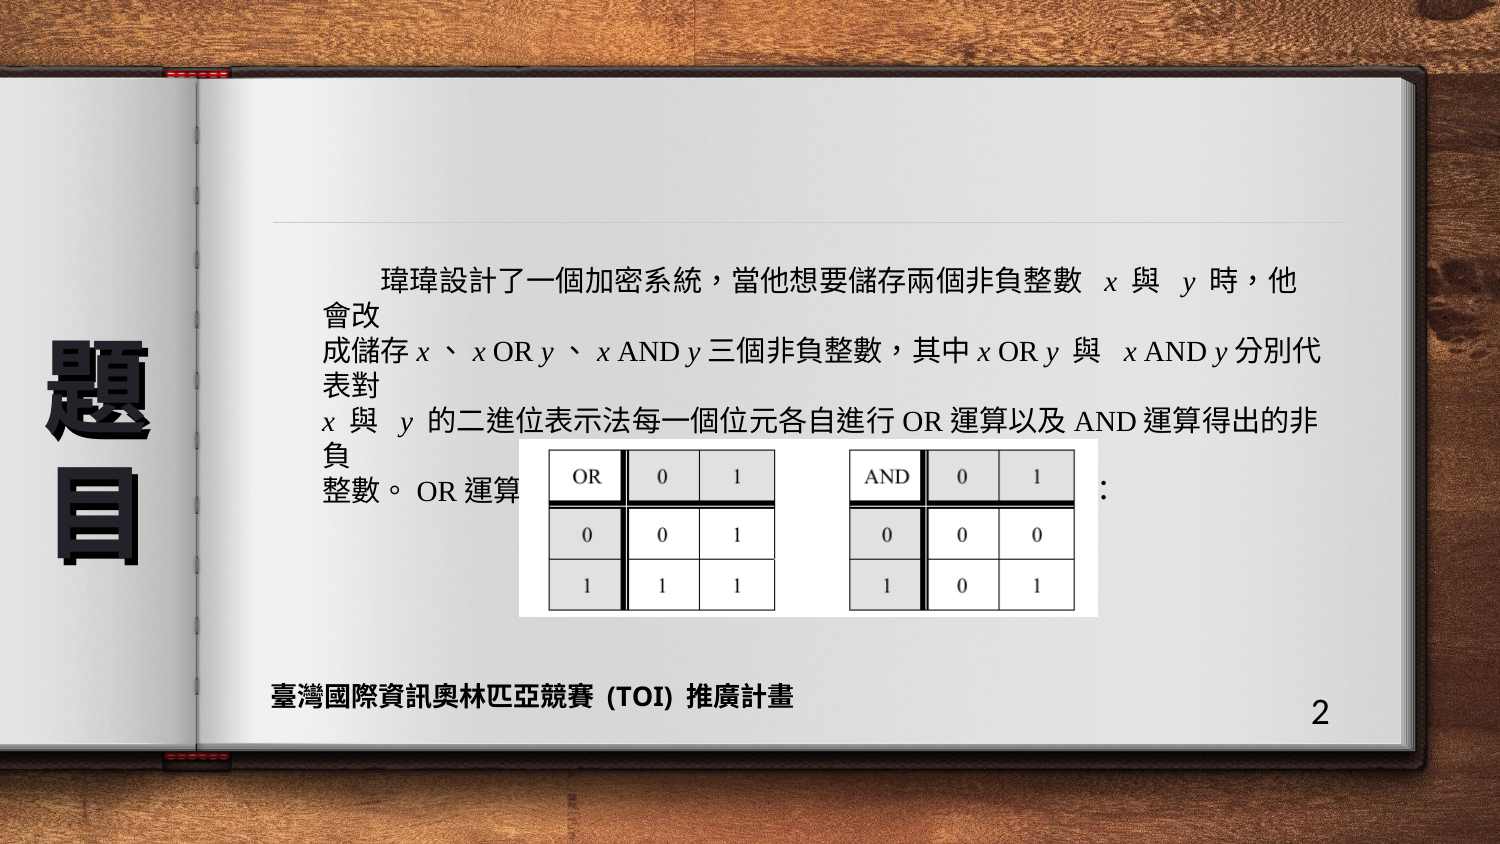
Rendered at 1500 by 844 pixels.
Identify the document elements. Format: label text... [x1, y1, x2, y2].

text_box 瑋瑋設計了一個加密系統，當他想要儲存兩個非負整數 x 與 y 時，他會改 成儲存x、x OR y、x AND y三個非負整數，其中x OR y 與 x AND y分別代表對 x 與 y 的二進位表示法每一個位元各自進行OR運算以及AND運算得出的非負 整數。OR運算與AND運算的真值表 (truth table)如下所示： [307, 255, 1341, 515]
title 題 目 [28, 306, 210, 552]
text_box [1295, 672, 1386, 737]
picture [519, 439, 1098, 618]
